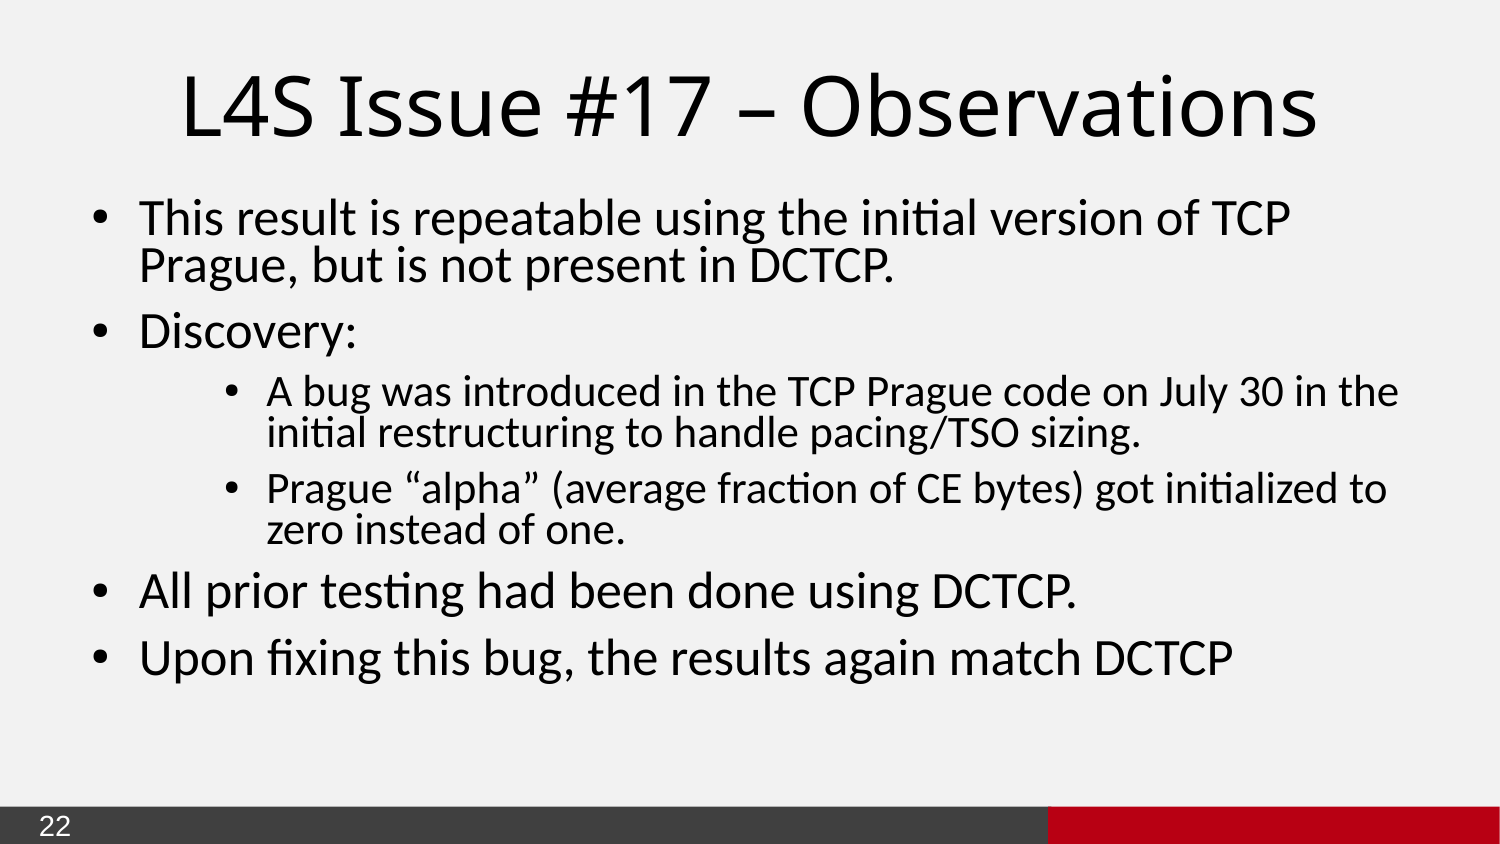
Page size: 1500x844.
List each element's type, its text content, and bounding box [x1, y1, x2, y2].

title L4S Issue #17 – Observations [75, 33, 1425, 175]
list This result is repeatable using the initial version of TCP Prague, but is not present in DCTCP. Discovery: A bug was introduced in the TCP Prague code on July 30 in the initial restructuring to handle pacing/TSO sizing. Prague “alpha” (average fraction of CE bytes) got initialized to zero instead of one. All prior testing had been done using DCTCP. Upon fixing this bug, the results again match DCTCP [75, 197, 1425, 687]
